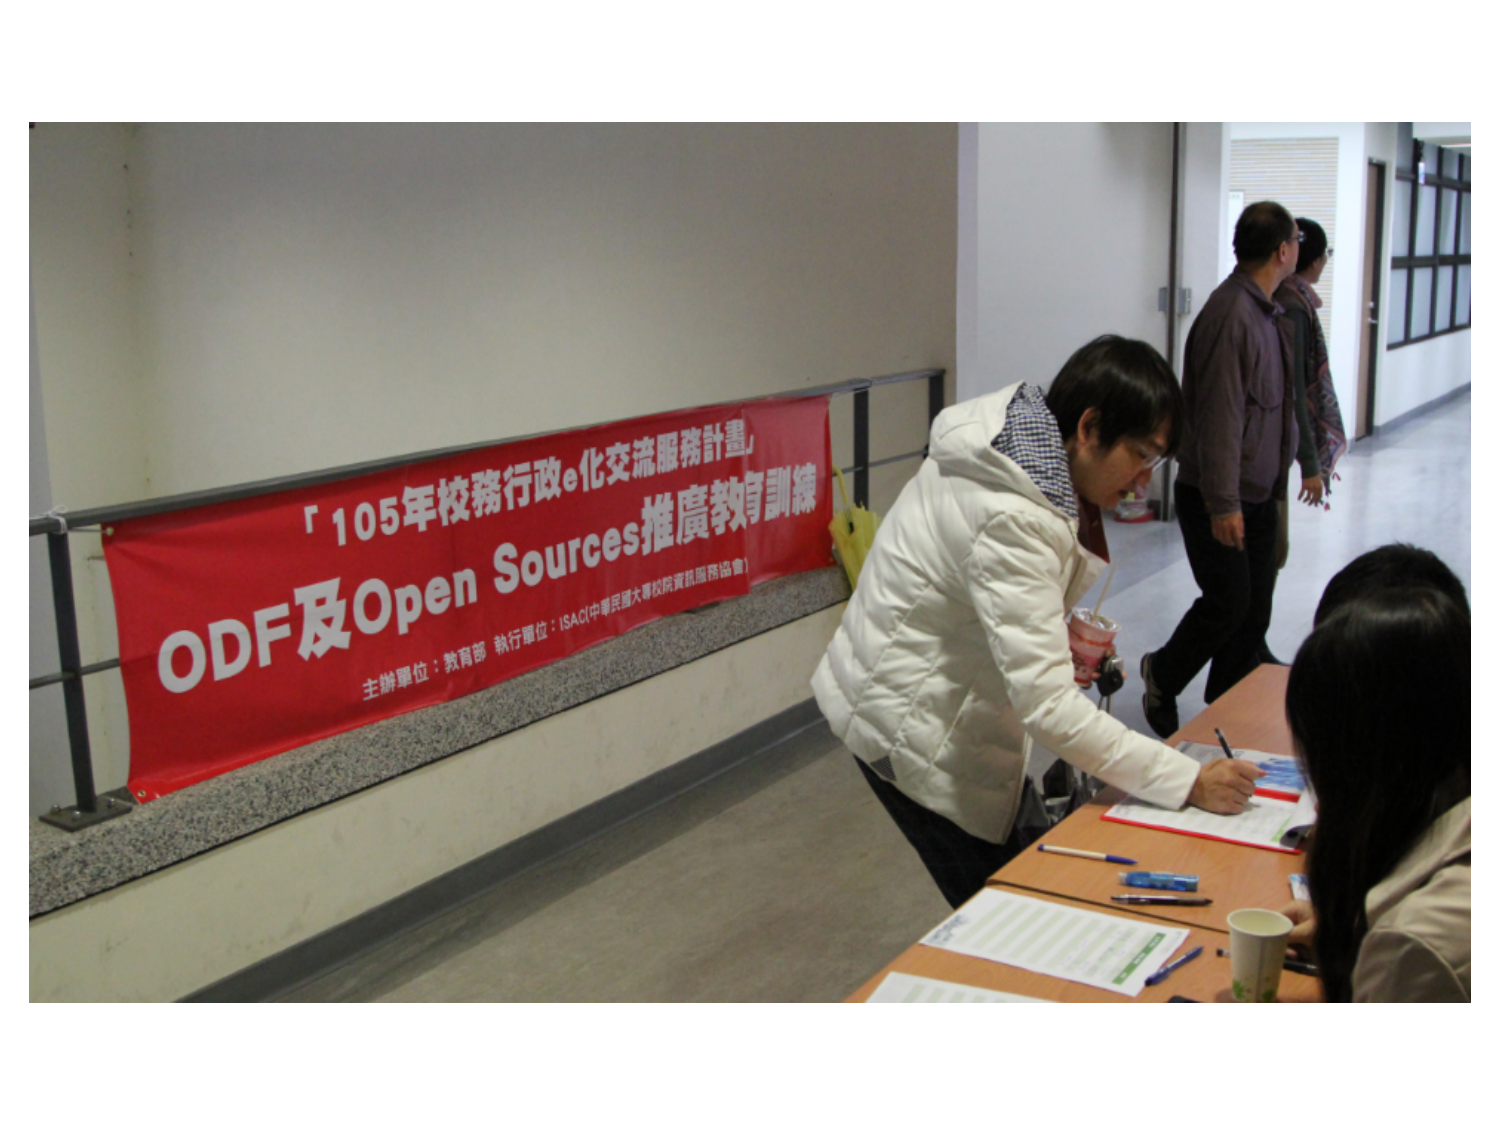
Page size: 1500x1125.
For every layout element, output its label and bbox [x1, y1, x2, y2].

picture [29, 122, 1471, 1003]
